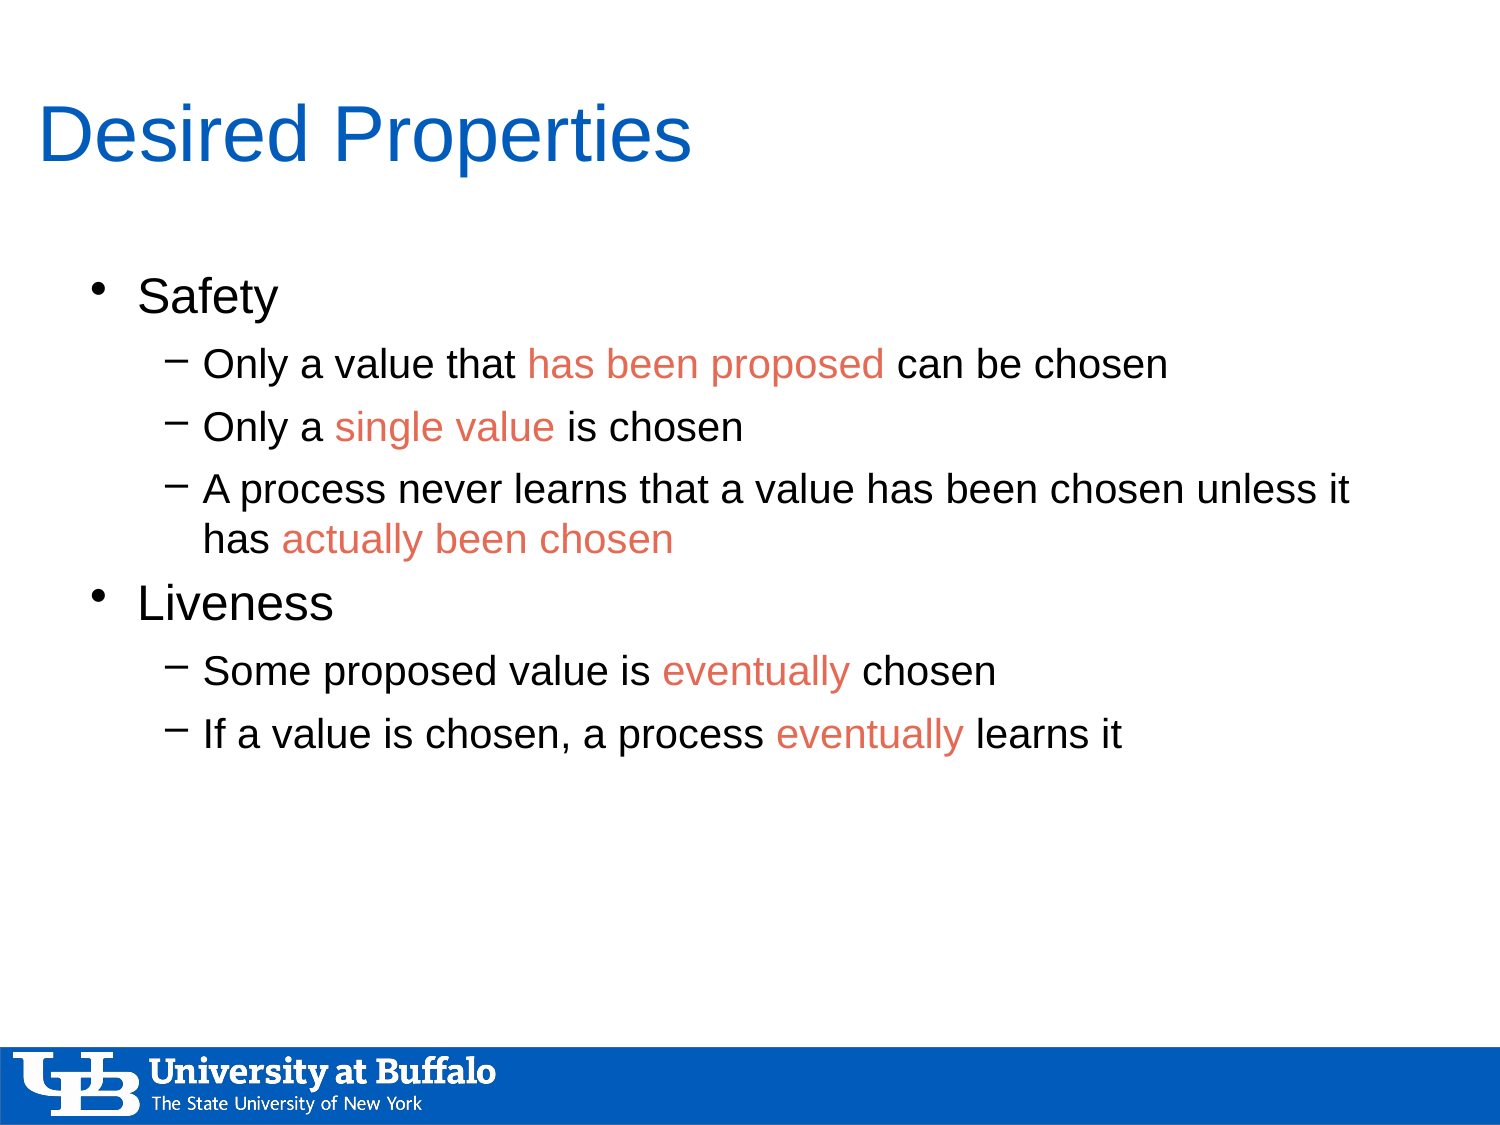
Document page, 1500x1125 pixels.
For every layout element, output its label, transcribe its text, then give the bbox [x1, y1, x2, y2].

picture [13, 1052, 496, 1116]
title Desired Properties [37, 40, 1388, 228]
list Safety Only a value that has been proposed can be chosen Only a single value is chosen A process never learns that a value has been chosen unless it has actually been chosen Liveness Some proposed value is eventually chosen If a value is chosen, a process eventually learns it [75, 263, 1425, 916]
